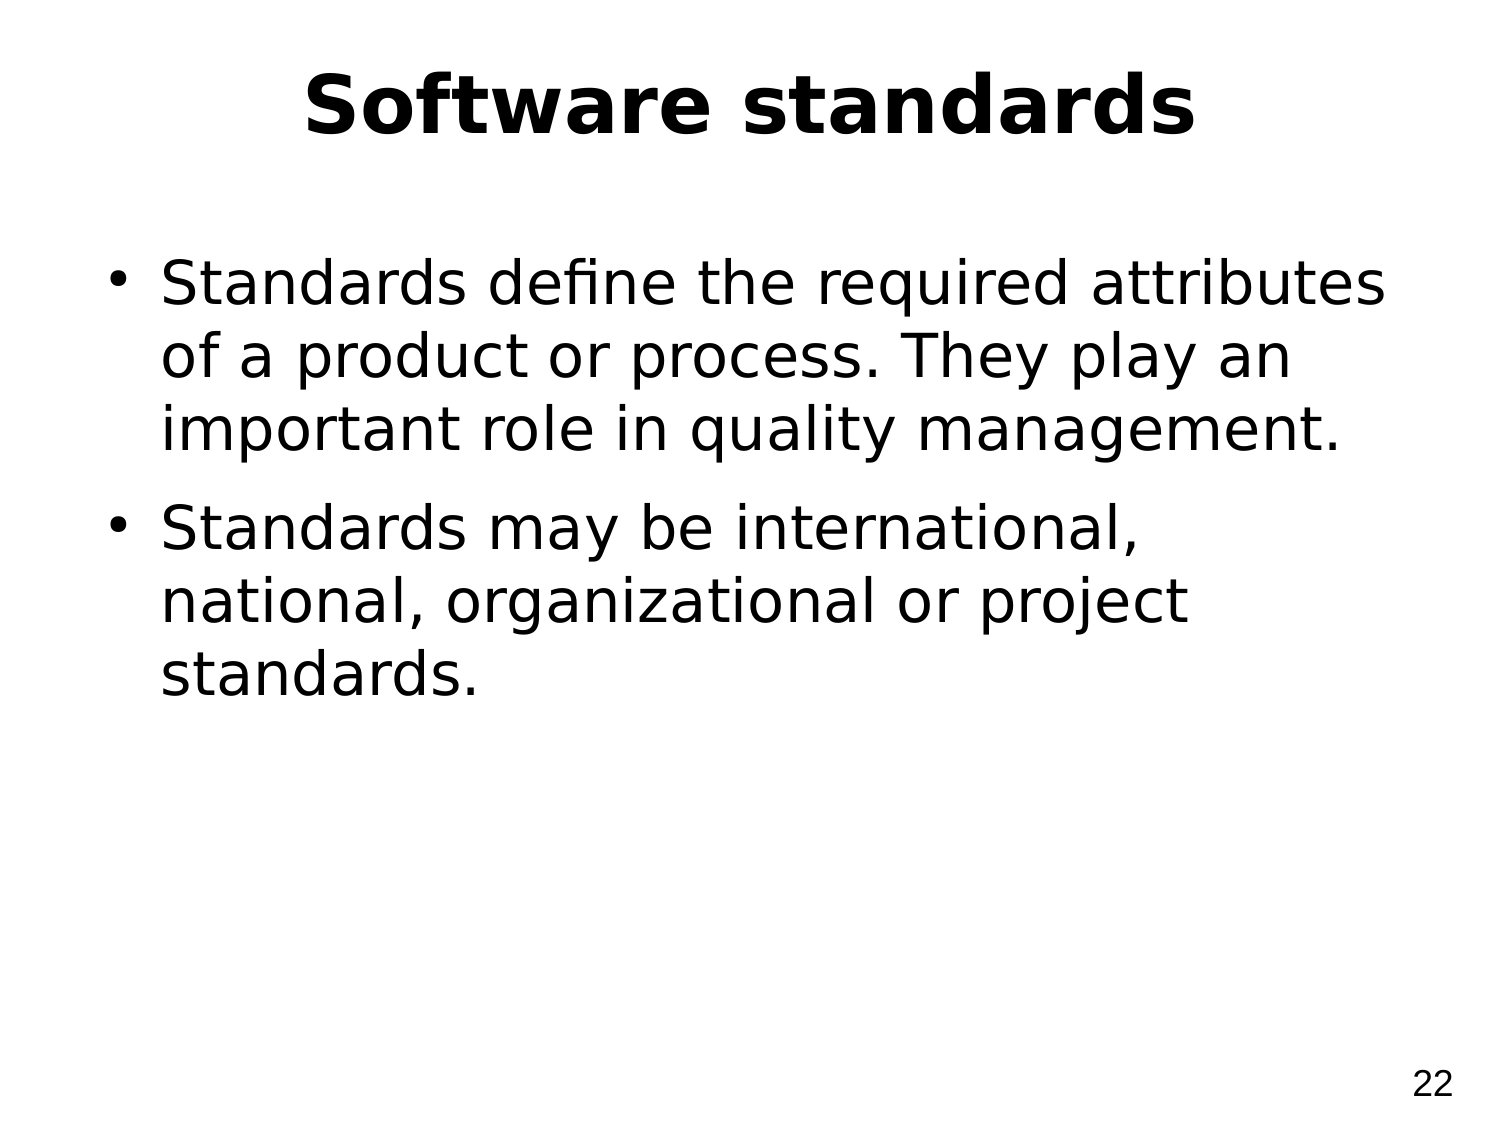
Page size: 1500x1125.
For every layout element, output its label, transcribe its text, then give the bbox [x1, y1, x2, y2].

list Standards define the required attributes of a product or process. They play an important role in quality management. Standards may be international, national, organizational or project standards. [75, 236, 1425, 1093]
title Software standards [75, 44, 1425, 177]
